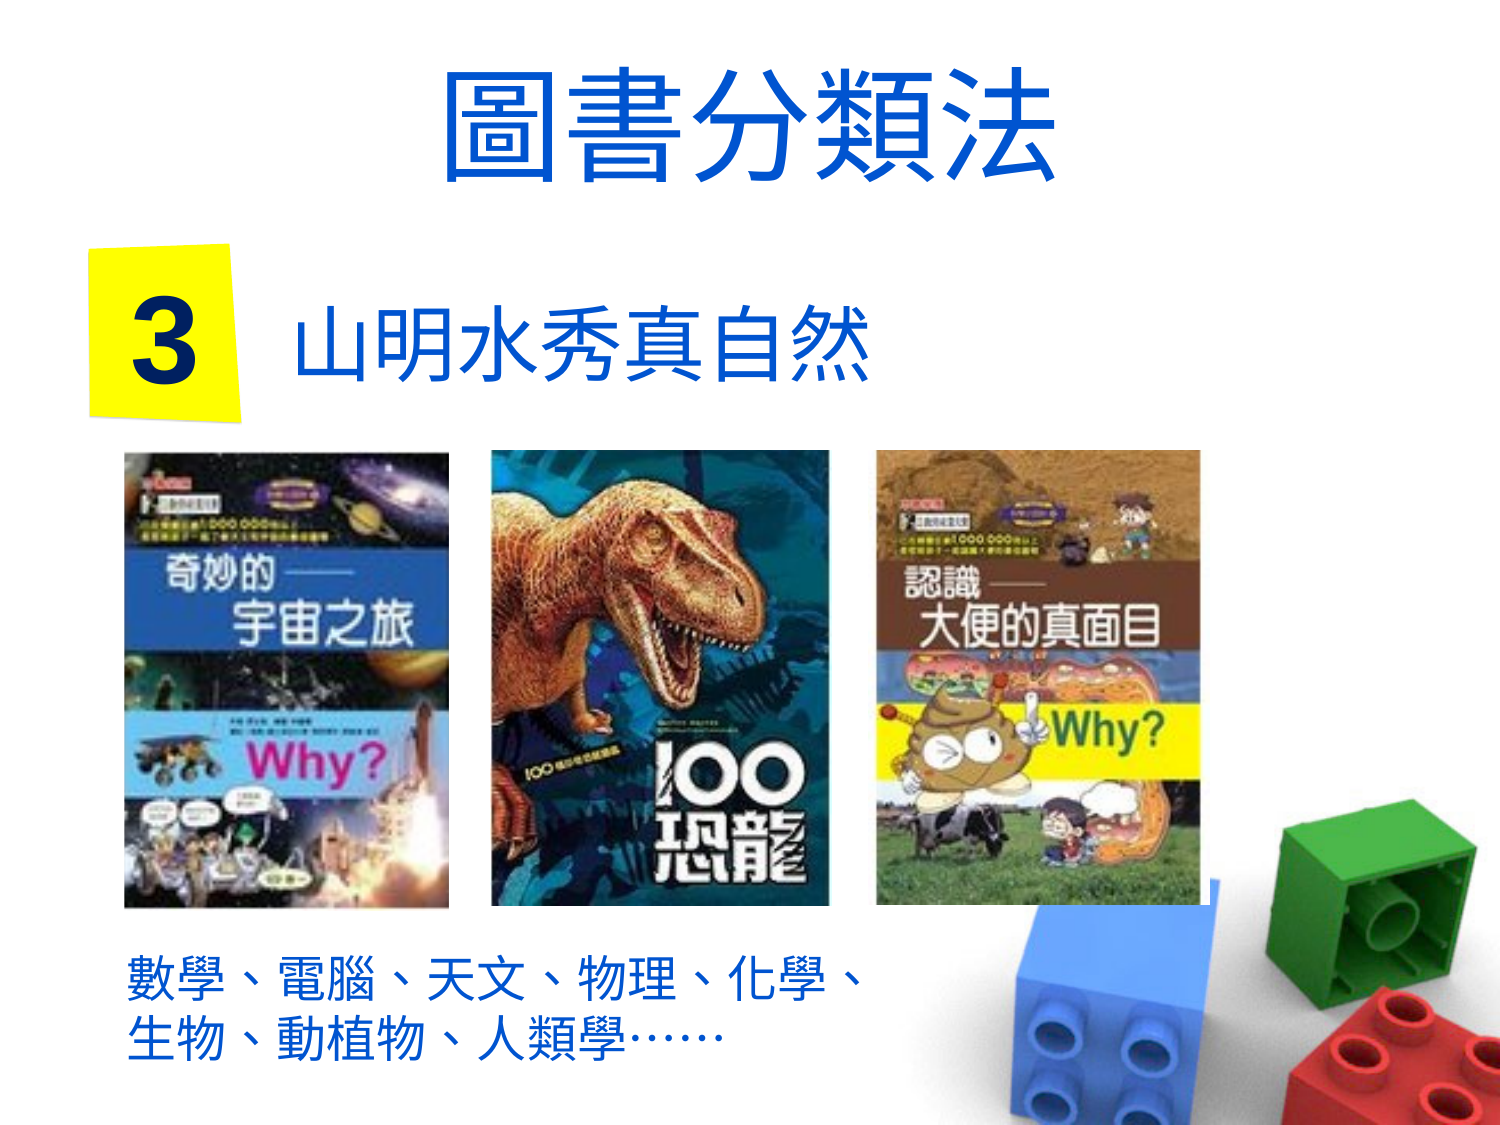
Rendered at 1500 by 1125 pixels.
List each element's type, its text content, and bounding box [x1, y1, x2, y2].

picture [124, 187, 1500, 1125]
text_box 3 [88, 243, 242, 423]
title 圖書分類法 [112, 28, 1388, 217]
text_box 數學、電腦、天文、物理、化學、生物、動植物、人類學…… [112, 940, 863, 1076]
text_box 山明水秀真自然 [274, 285, 888, 400]
